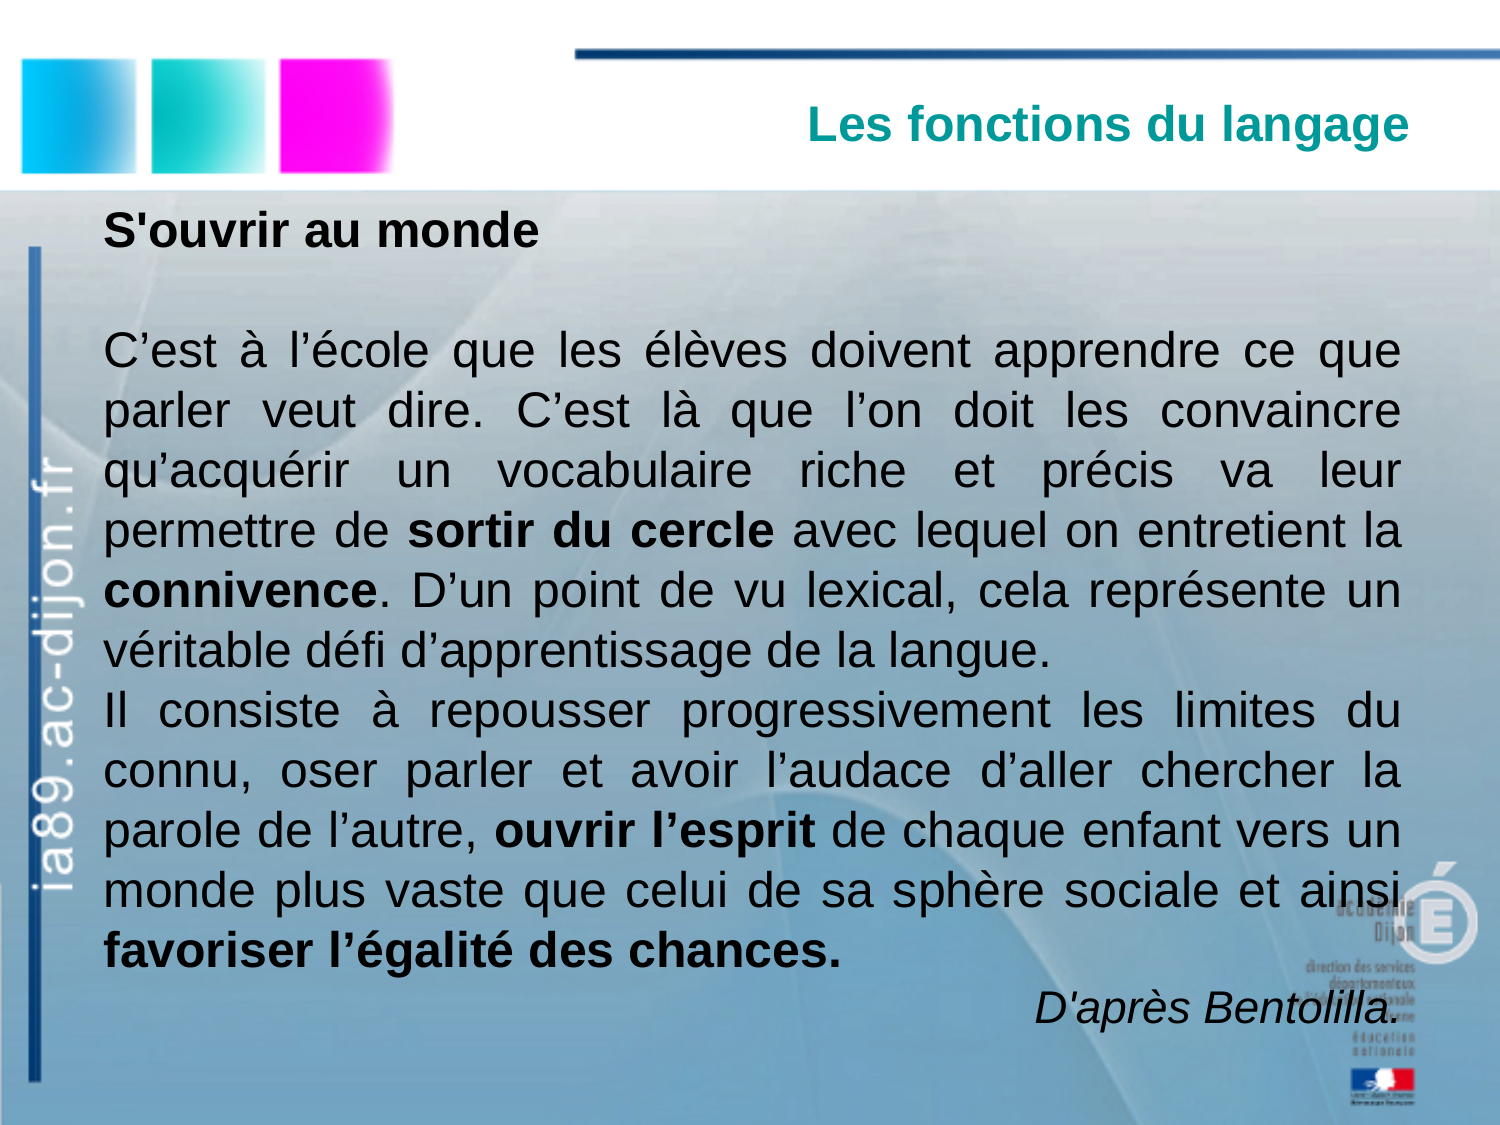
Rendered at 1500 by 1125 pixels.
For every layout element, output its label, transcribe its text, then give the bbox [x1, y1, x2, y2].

title Les fonctions du langage [454, 42, 1426, 200]
text_box S'ouvrir au monde C’est à l’école que les élèves doivent apprendre ce que parler veut dire. C’est là que l’on doit les convaincre qu’acquérir un vocabulaire riche et précis va leur permettre de sortir du cercle avec lequel on entretient la connivence. D’un point de vu lexical, cela représente un véritable défi d’apprentissage de la langue. Il consiste à repousser progressivement les limites du connu, oser parler et avoir l’audace d’aller chercher la parole de l’autre, ouvrir l’esprit de chaque enfant vers un monde plus vaste que celui de sa sphère sociale et ainsi favoriser l’égalité des chances. D'après Bentolilla. [88, 189, 1418, 1040]
picture [0, 0, 1500, 1125]
